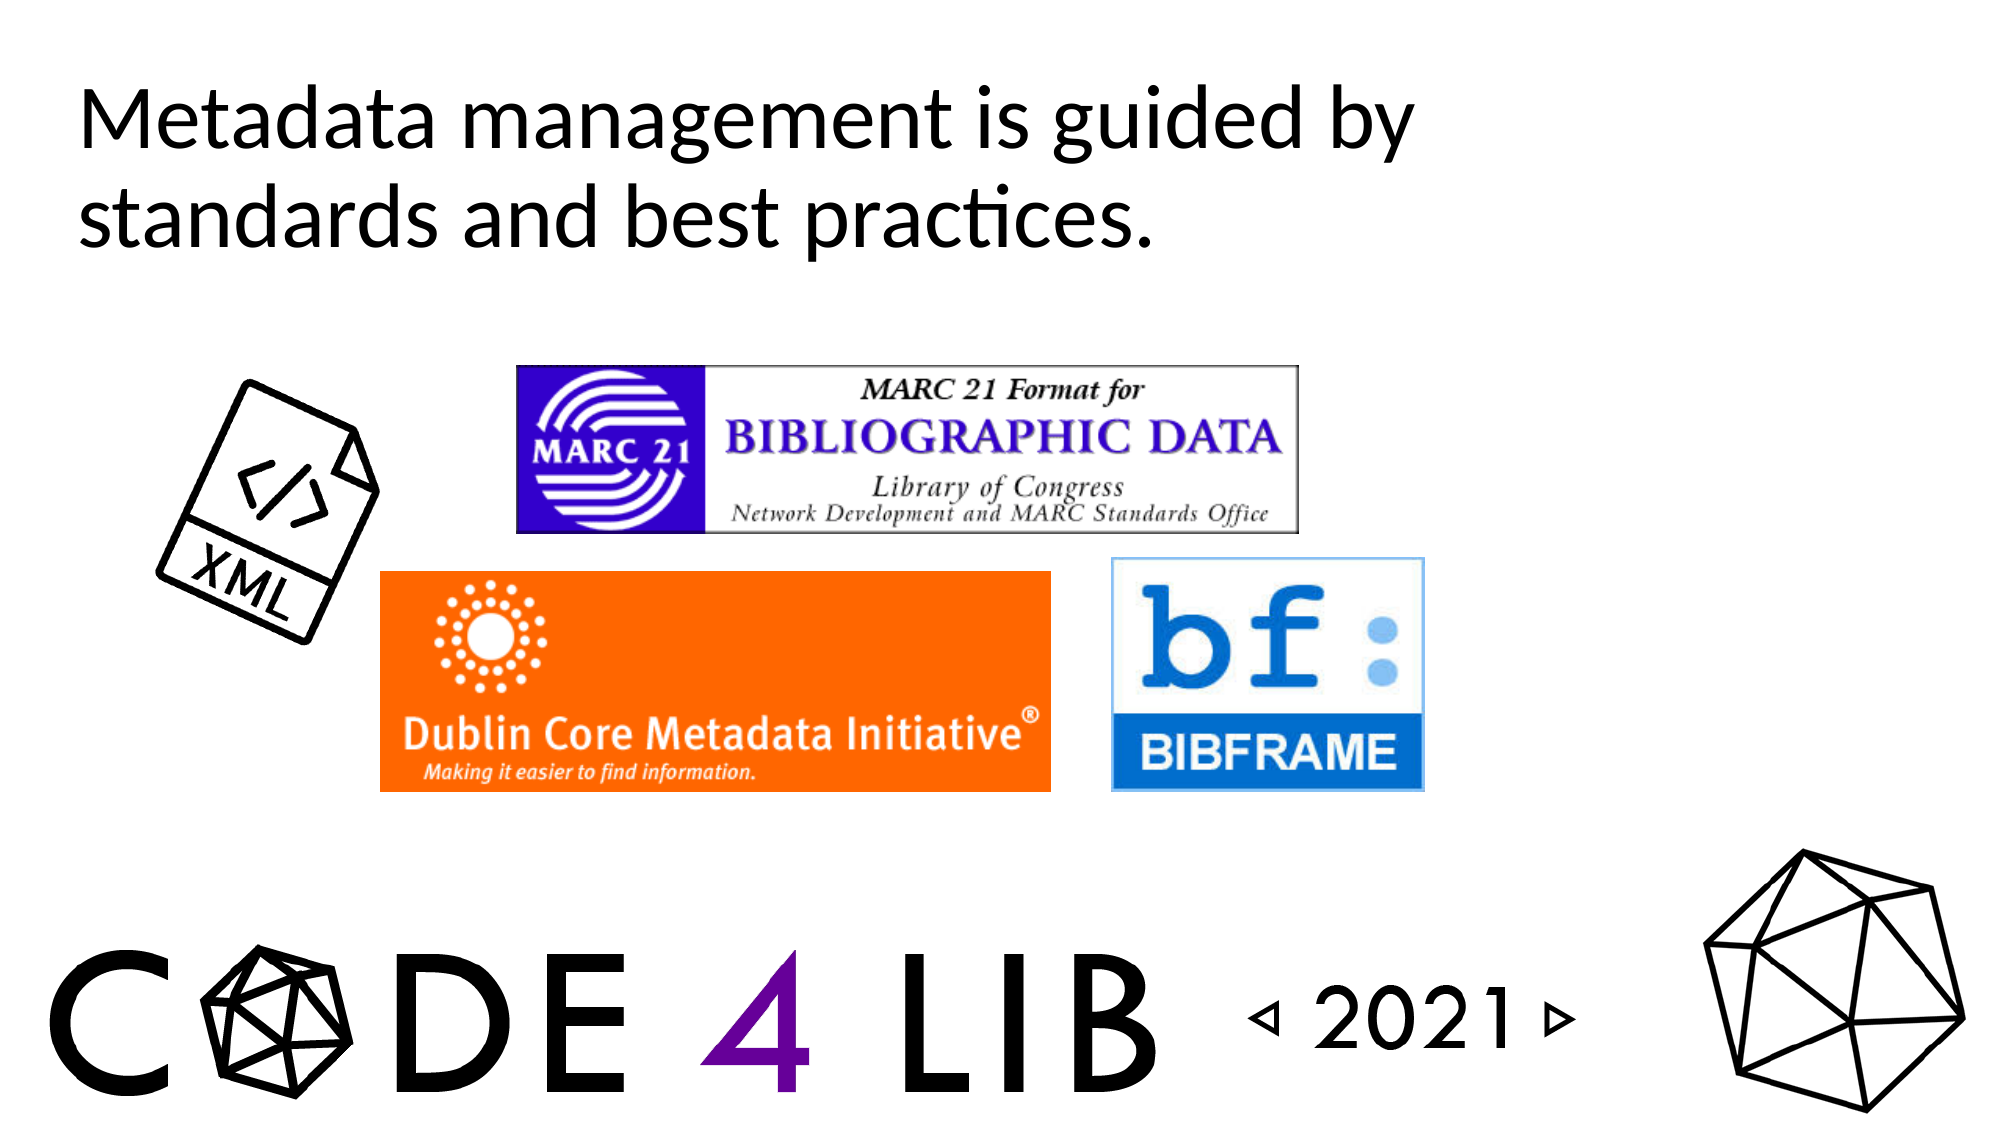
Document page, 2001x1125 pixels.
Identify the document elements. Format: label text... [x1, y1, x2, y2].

title Metadata management is guided by standards and best practices. [62, 59, 1775, 278]
picture [0, 0, 2001, 1125]
